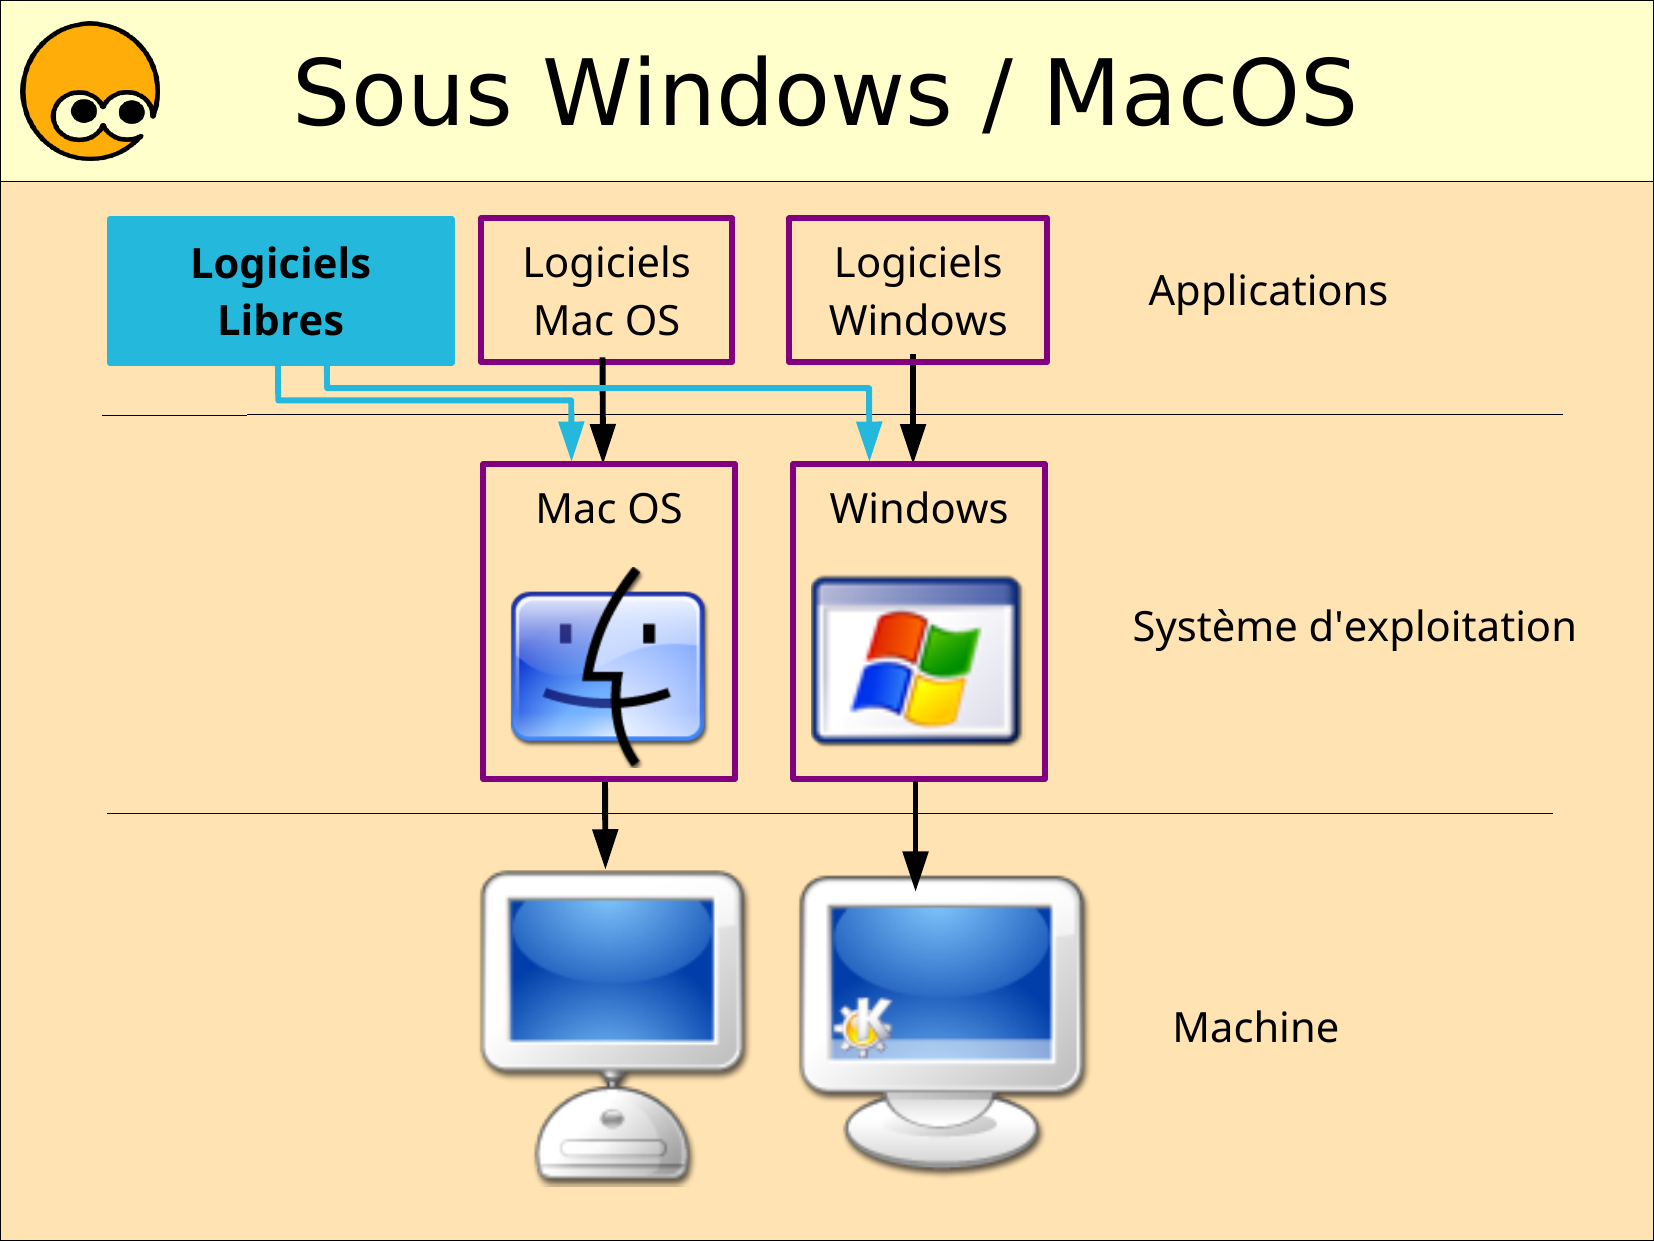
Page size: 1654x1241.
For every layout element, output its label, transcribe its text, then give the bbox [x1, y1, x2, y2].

text_box Logiciels Mac OS [480, 226, 733, 354]
text_box Logiciels Libres [109, 227, 452, 355]
text_box Windows [793, 464, 1045, 779]
text_box Machine [1157, 990, 1440, 1065]
text_box Mac OS [483, 464, 735, 779]
picture [20, 21, 160, 33]
text_box Logiciels Windows [789, 226, 1048, 354]
picture [449, 869, 767, 1187]
text_box Applications [1133, 253, 1440, 328]
picture [510, 567, 711, 768]
picture [786, 872, 1097, 1183]
text_box Système d'exploitation [1117, 589, 1628, 654]
picture [20, 154, 160, 161]
title Sous Windows / MacOS [0, 33, 1654, 154]
